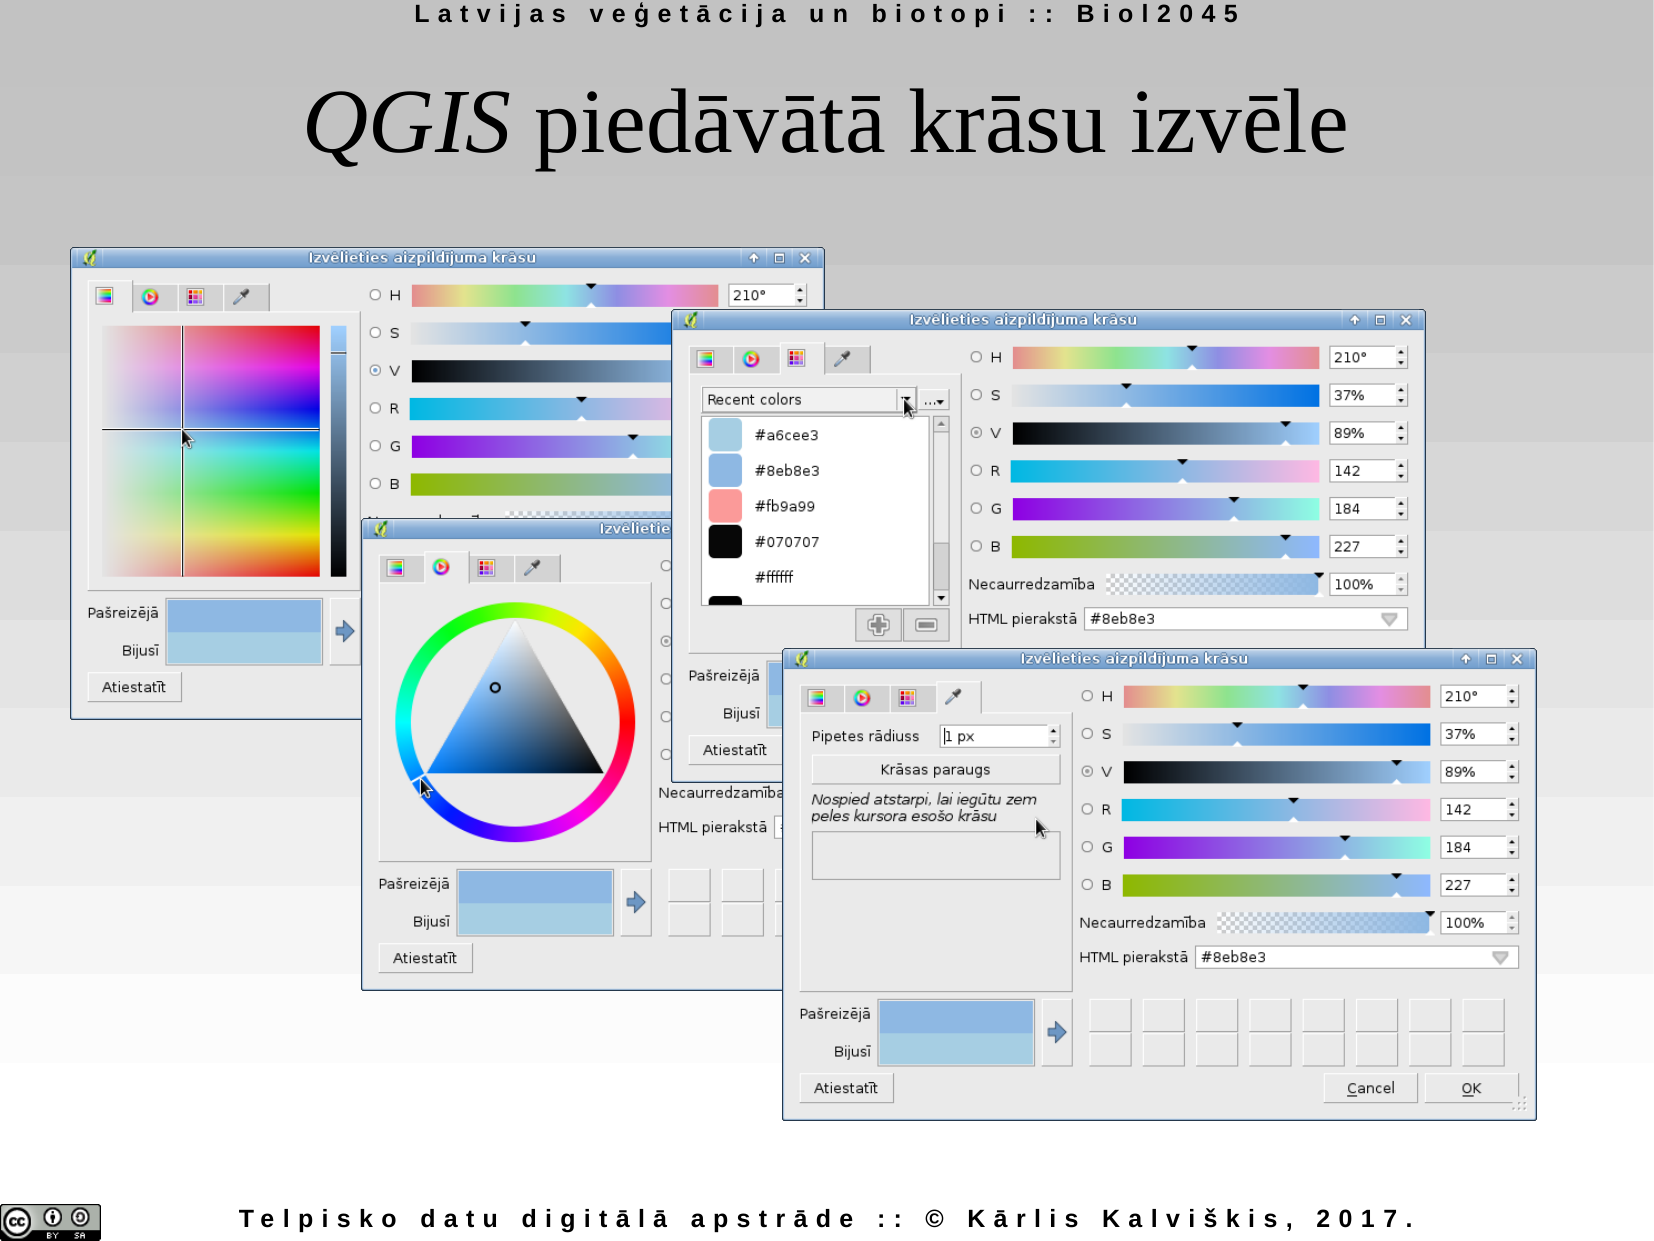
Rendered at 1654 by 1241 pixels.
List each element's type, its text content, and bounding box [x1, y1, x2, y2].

title QGIS piedāvātā krāsu izvēle [29, 49, 1625, 296]
picture [0, 0, 1654, 1241]
